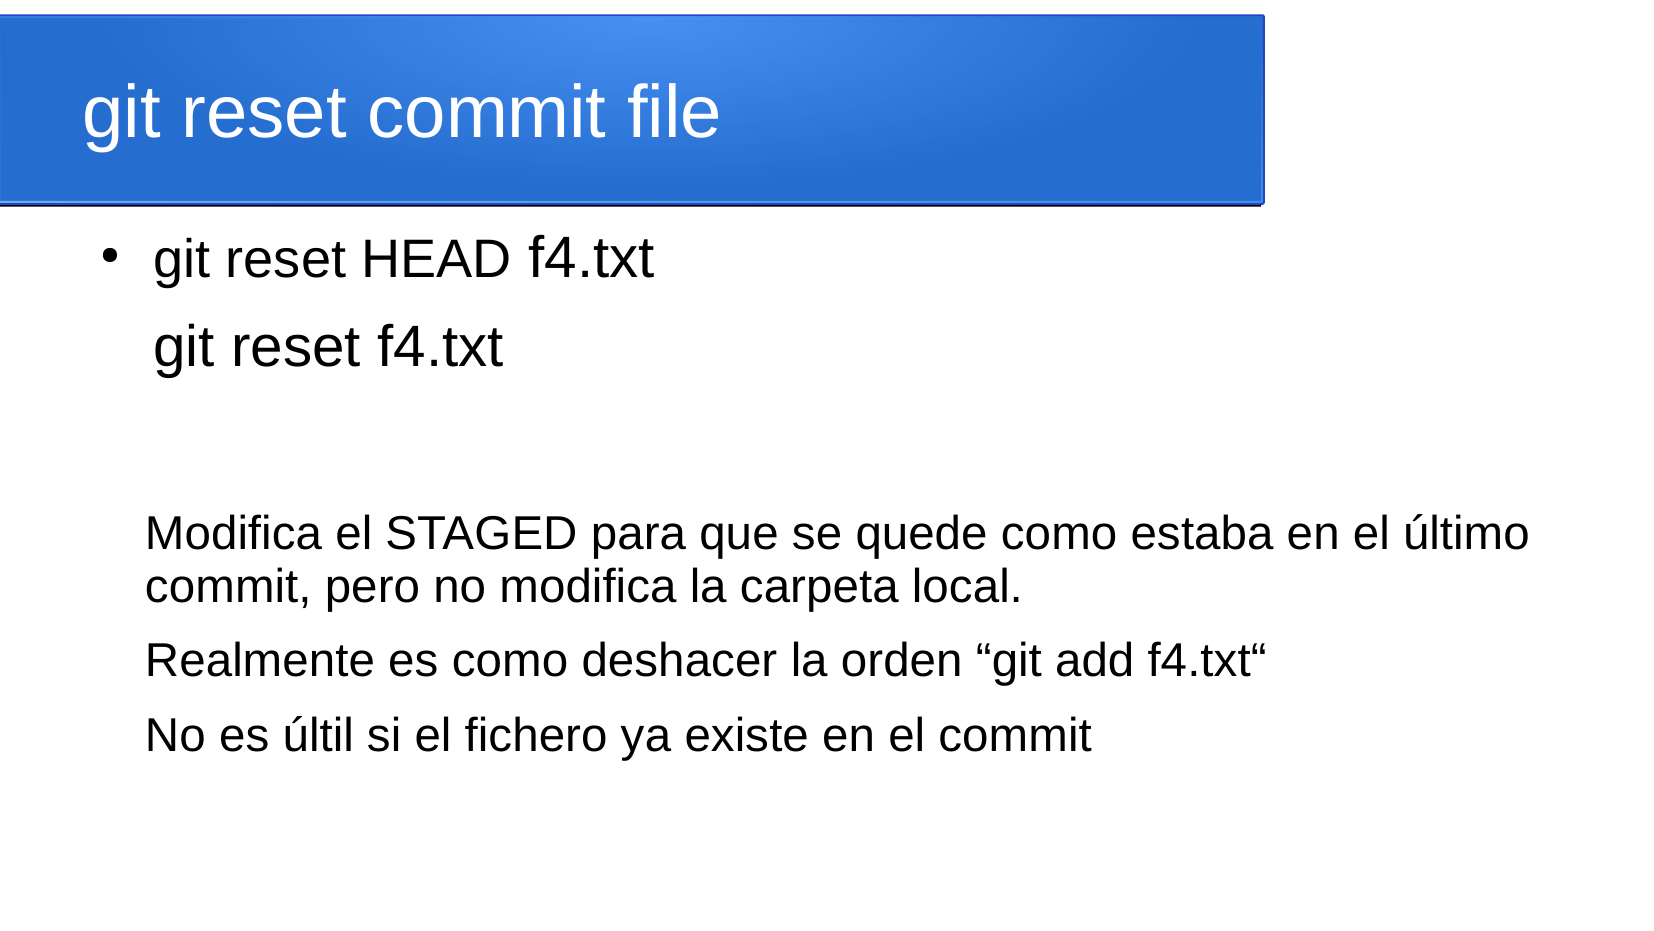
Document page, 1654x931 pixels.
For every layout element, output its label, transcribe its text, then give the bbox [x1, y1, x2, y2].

list git reset HEAD f4.txt git reset f4.txt [82, 224, 1571, 482]
list Modifica el STAGED para que se quede como estaba en el último commit, pero no modifica la carpeta local. Realmente es como deshacer la orden “git add f4.txt“ No es últil si el fichero ya existe en el commit [82, 506, 1571, 764]
title git reset commit file [82, 35, 1235, 189]
